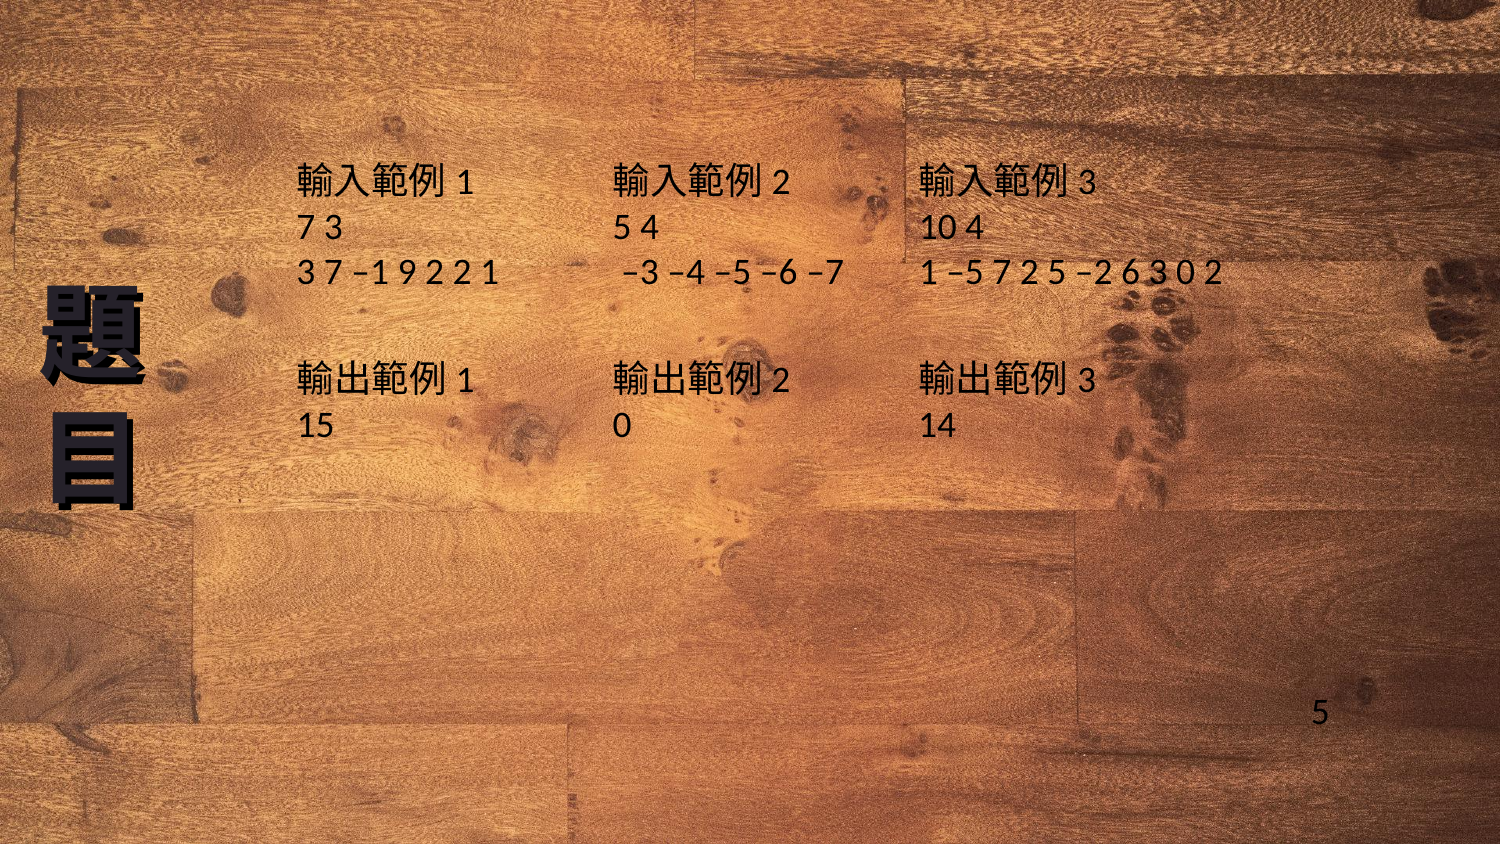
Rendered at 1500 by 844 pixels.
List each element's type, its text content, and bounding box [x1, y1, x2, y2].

text_box 輸入範例2 5 4 –3 –4 –5 –6 –7 [597, 149, 883, 301]
text_box 輸入範例3 10 4 1 –5 7 2 5 –2 6 3 0 2 [903, 149, 1312, 301]
text_box 輸出範例3 14 [903, 347, 1117, 456]
text_box 5 [1295, 672, 1386, 737]
text_box 題 目 [23, 259, 205, 504]
text_box 輸入範例1 7 3 3 7 –1 9 2 2 1 [281, 149, 520, 301]
text_box 輸出範例1 15 [281, 347, 496, 456]
text_box 輸出範例2 0 [597, 347, 812, 456]
